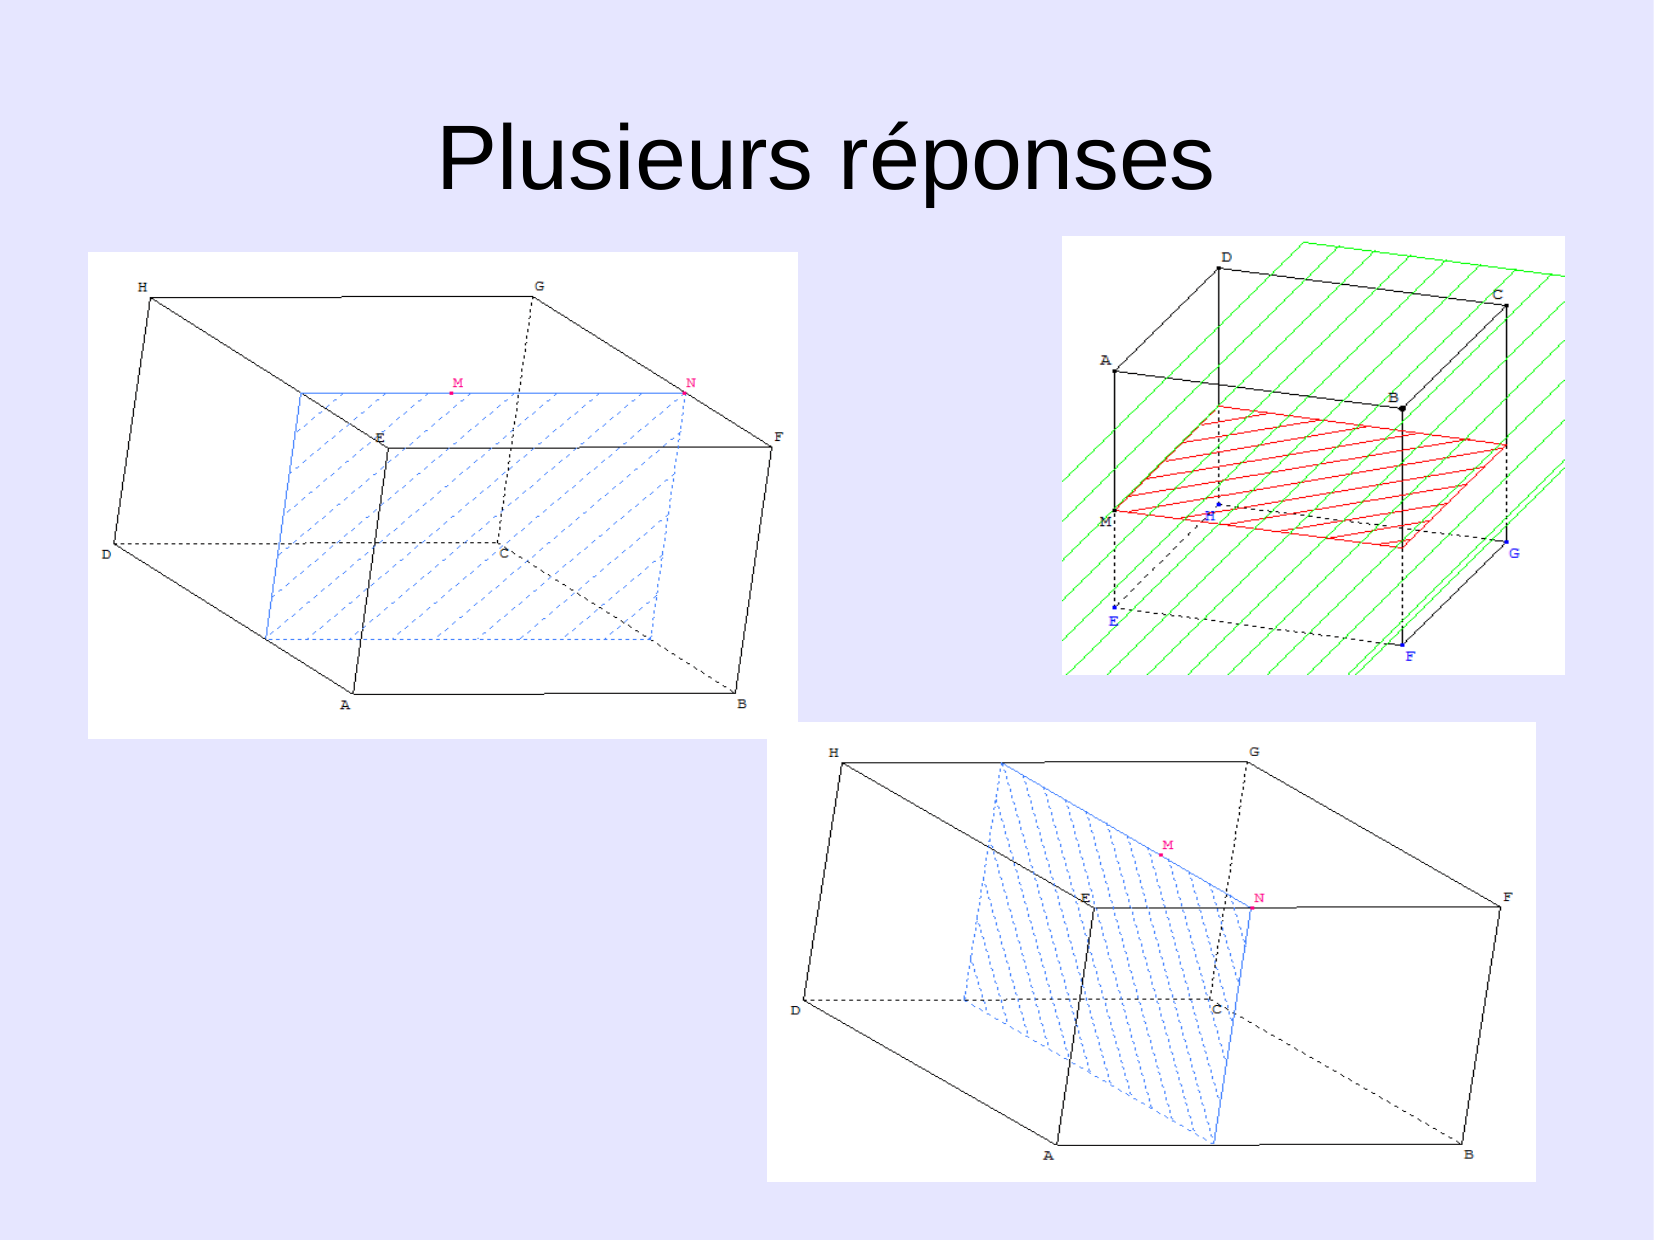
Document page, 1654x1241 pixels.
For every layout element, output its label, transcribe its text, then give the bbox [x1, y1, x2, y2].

picture [1062, 236, 1565, 675]
title Plusieurs réponses [82, 49, 1571, 257]
picture [88, 252, 1536, 1182]
